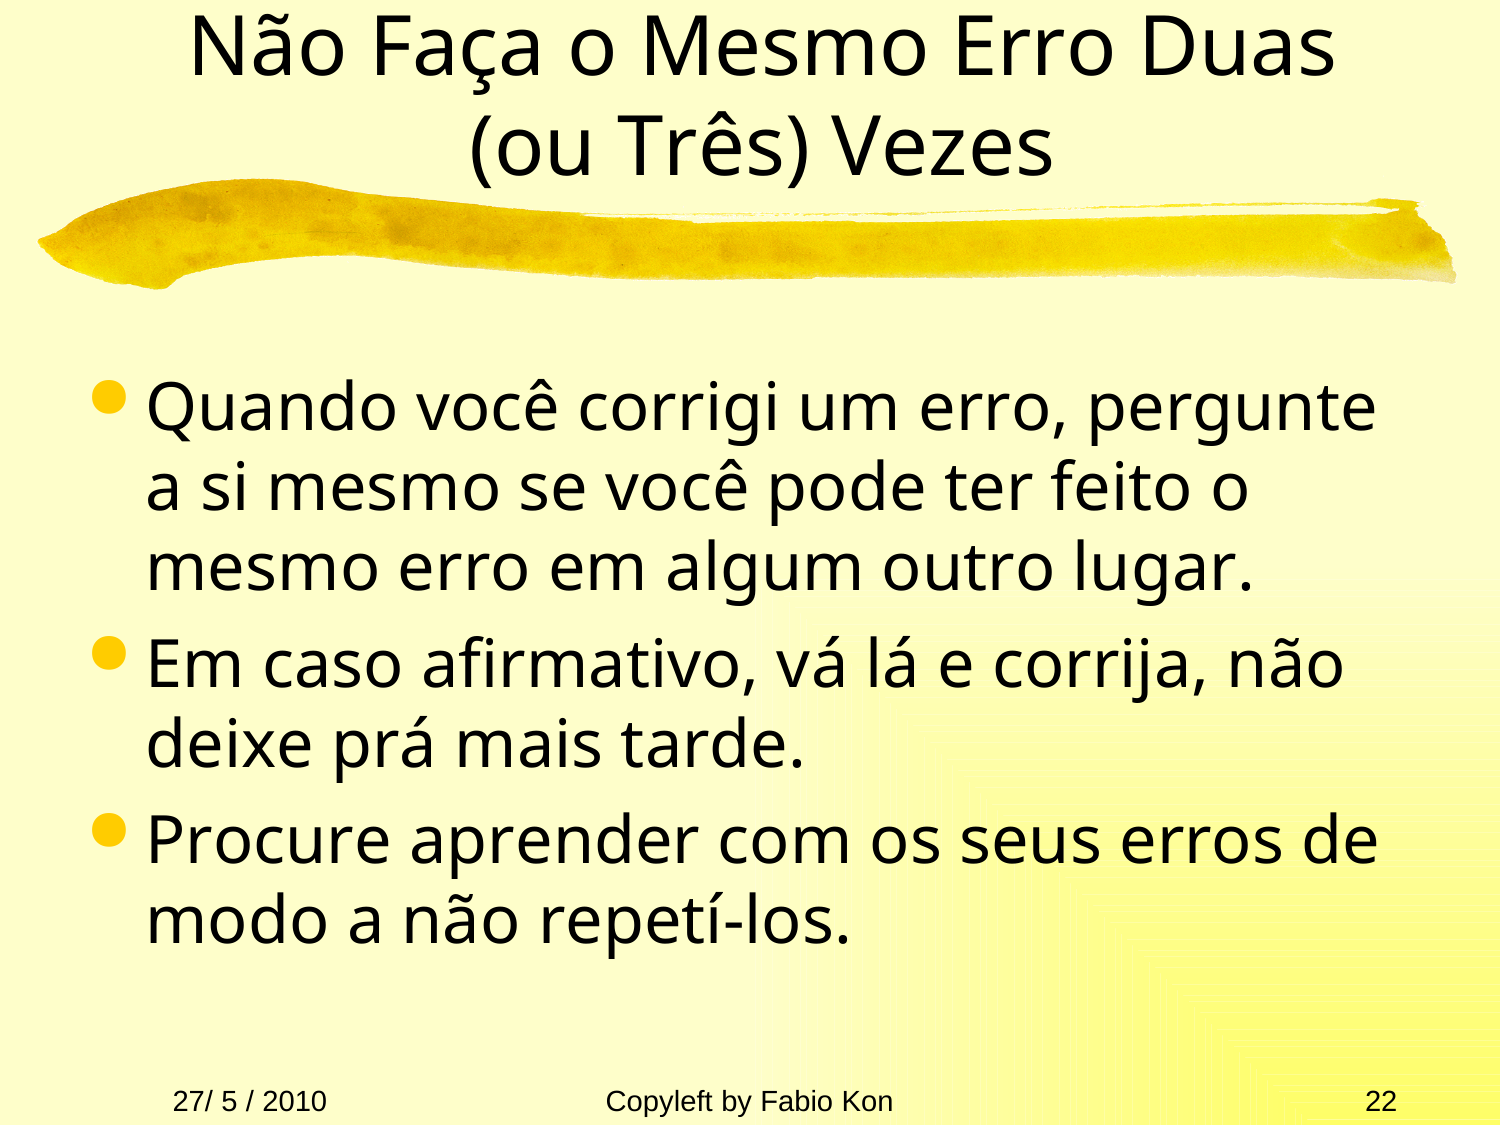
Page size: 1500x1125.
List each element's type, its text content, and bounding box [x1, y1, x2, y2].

list Quando você corrigi um erro, pergunte a si mesmo se você pode ter feito o mesmo erro em algum outro lugar. Em caso afirmativo, vá lá e corrija, não deixe prá mais tarde. Procure aprender com os seus erros de modo a não repetí-los. [74, 356, 1417, 1041]
title Não Faça o Mesmo Erro Duas (ou Três) Vezes [125, 0, 1401, 200]
picture [24, 174, 1463, 297]
